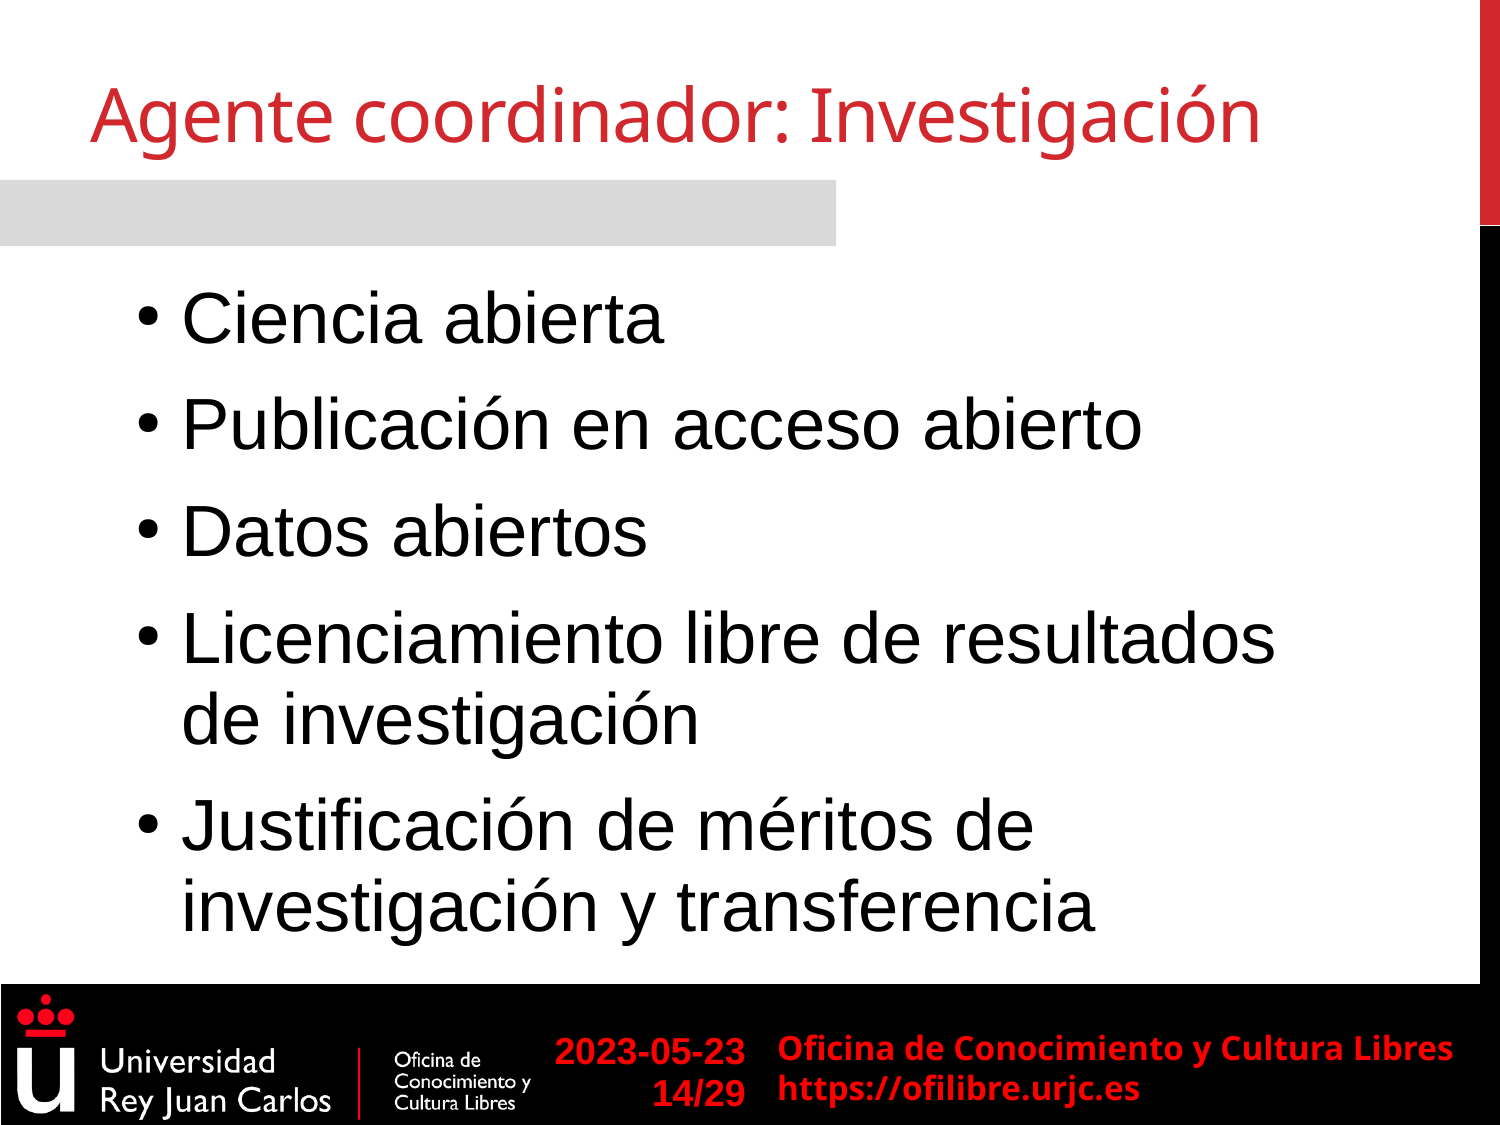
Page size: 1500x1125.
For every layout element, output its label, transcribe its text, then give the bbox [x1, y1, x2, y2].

list Ciencia abierta Publicación en acceso abierto Datos abiertos Licenciamiento libre de resultados de investigación Justificación de méritos de investigación y transferencia [105, 270, 1351, 961]
picture [17, 994, 531, 1120]
title [75, 15, 1425, 172]
text_box Agente coordinador: Investigación [0, 24, 1326, 172]
